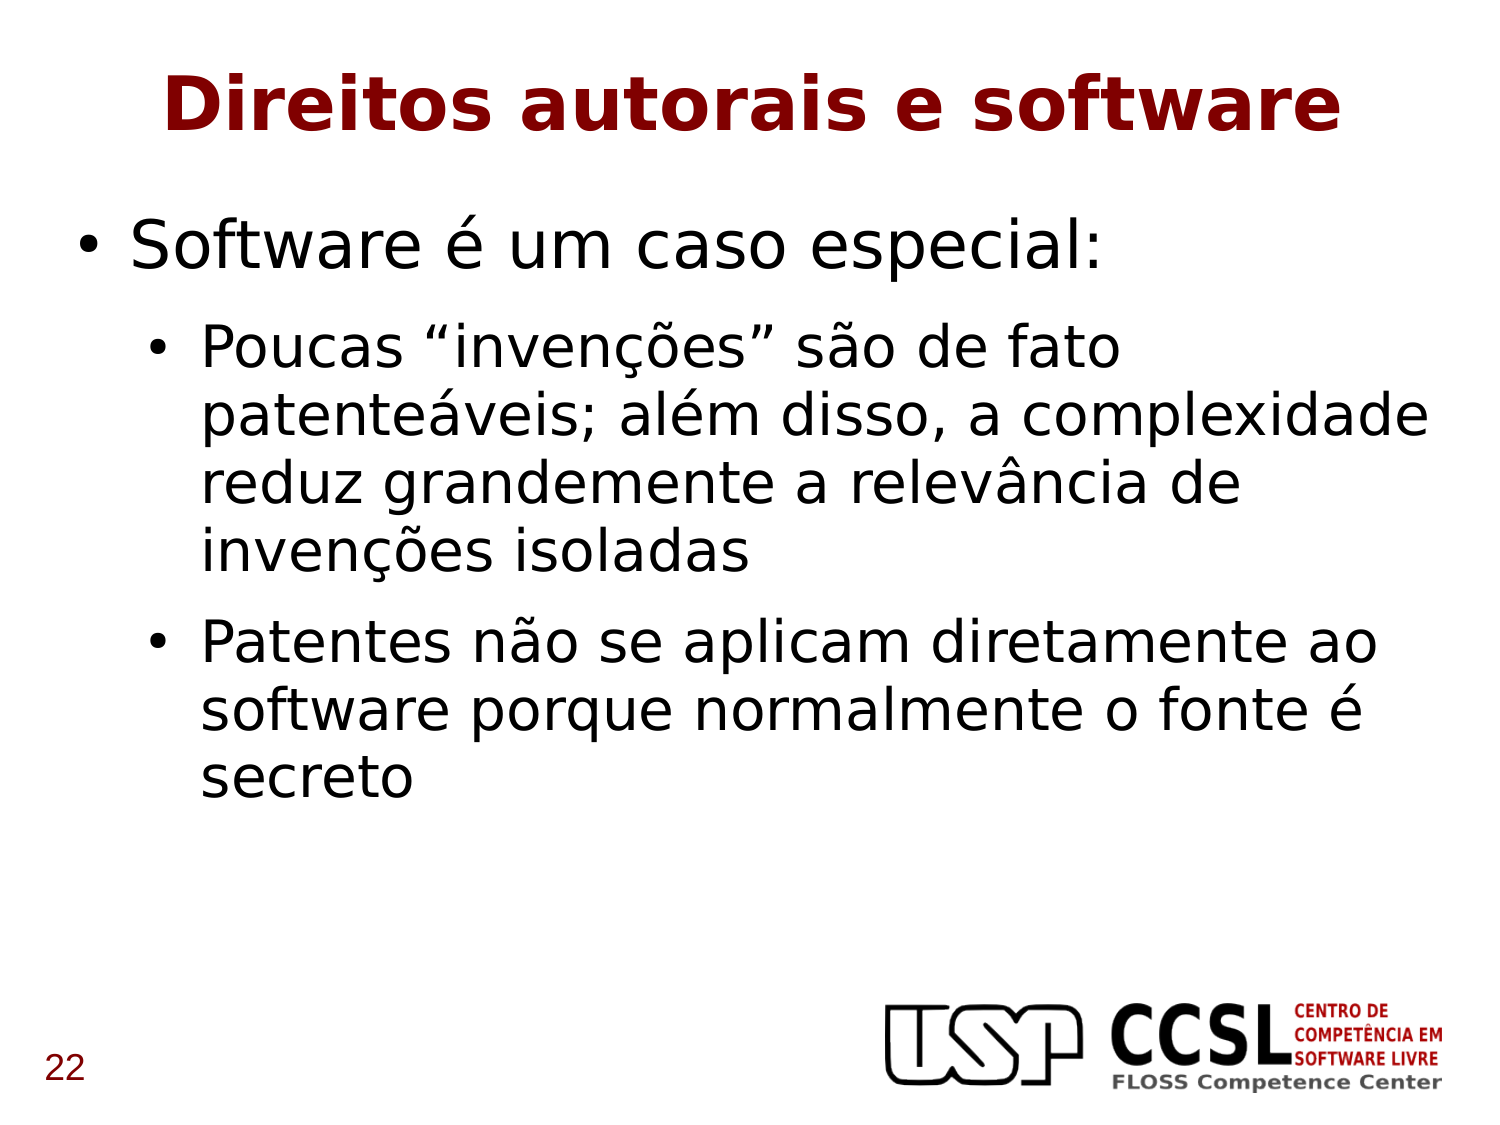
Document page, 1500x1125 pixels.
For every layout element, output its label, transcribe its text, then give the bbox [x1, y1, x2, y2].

picture [885, 1003, 1442, 1093]
title Direitos autorais e software [59, 29, 1447, 180]
list Software é um caso especial: Poucas “invenções” são de fato patenteáveis; além disso, a complexidade reduz grandemente a relevância de invenções isoladas Patentes não se aplicam diretamente ao software porque normalmente o fonte é secreto [59, 206, 1447, 950]
